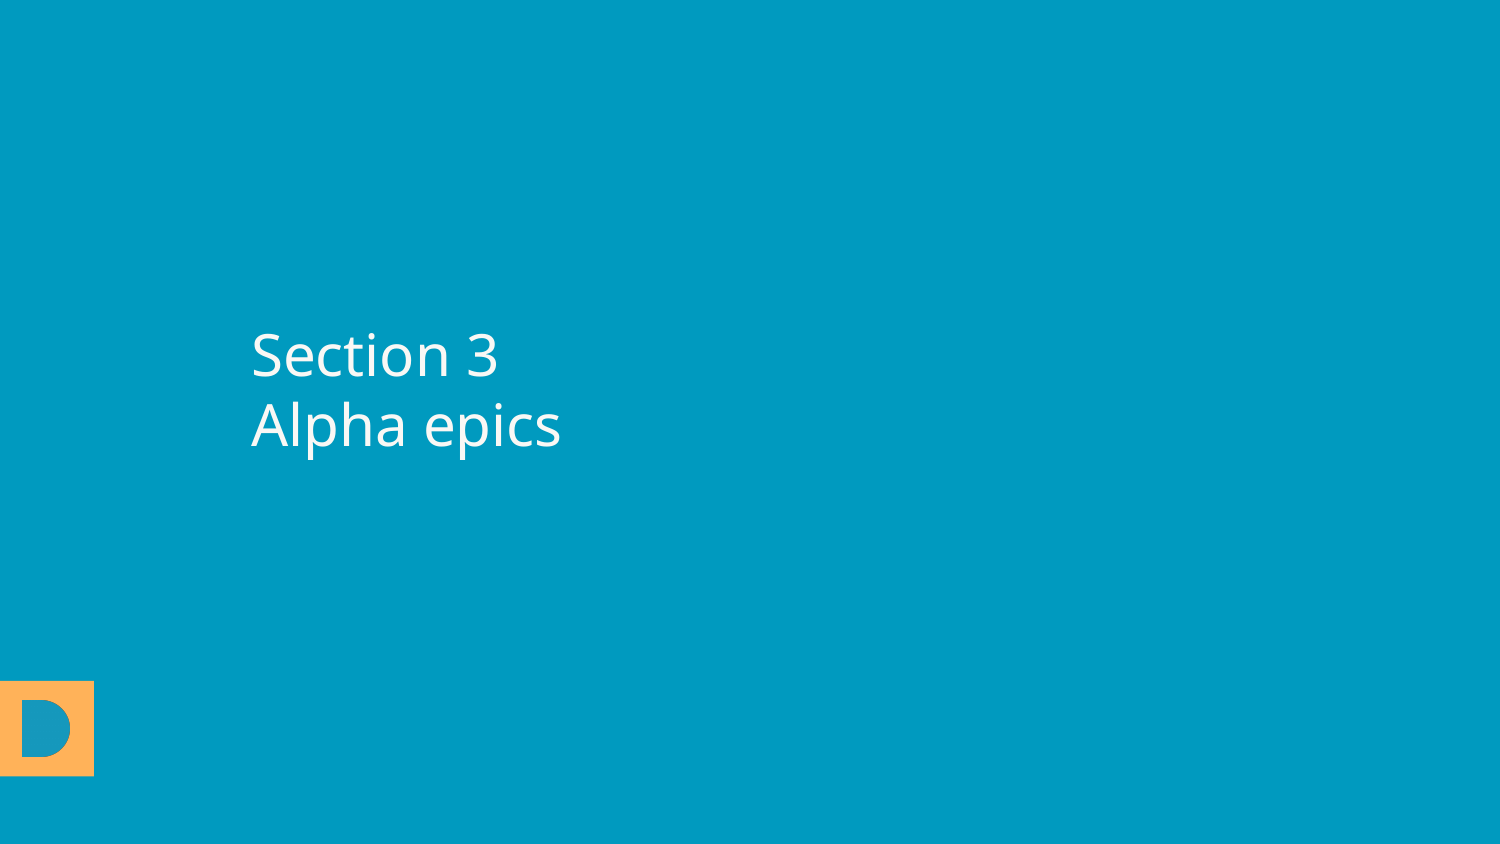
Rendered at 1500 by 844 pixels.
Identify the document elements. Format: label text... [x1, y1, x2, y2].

title Section 3 Alpha epics [236, 0, 1174, 777]
picture [22, 700, 70, 757]
